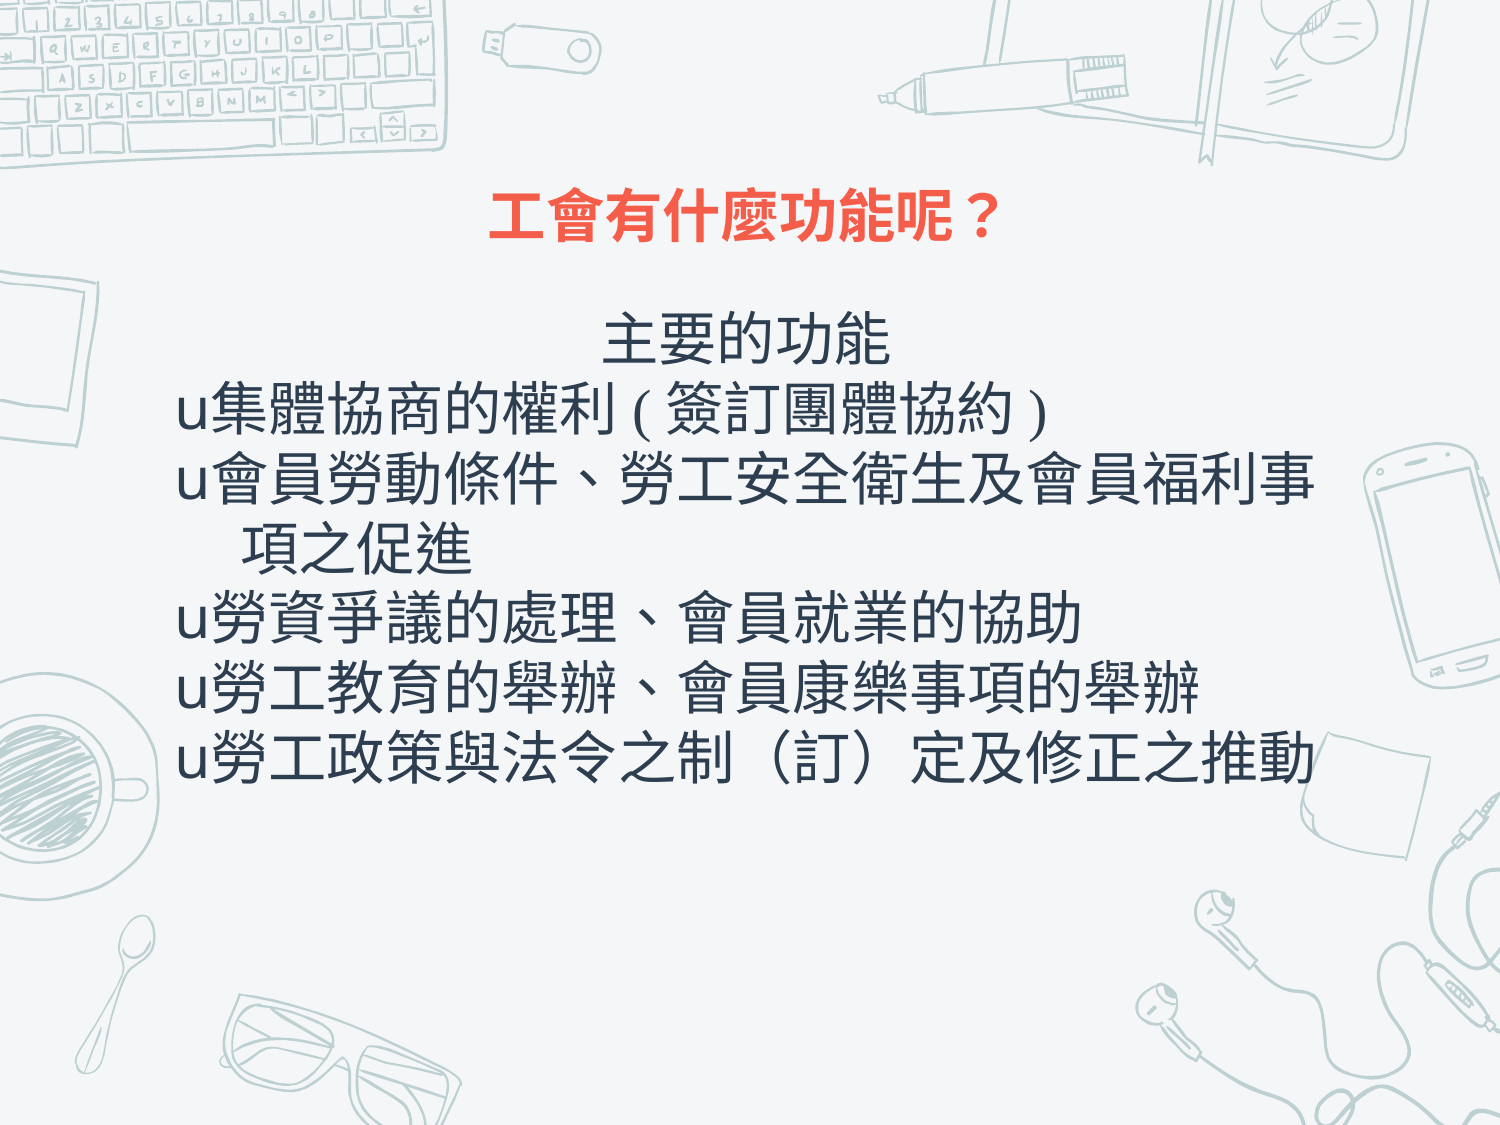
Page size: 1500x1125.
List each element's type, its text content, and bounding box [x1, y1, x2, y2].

list 主要的功能 集體協商的權利(簽訂團體協約) 會員勞動條件、勞工安全衛生及會員福利事 項之促進 勞資爭議的處理、會員就業的協助 勞工教育的舉辦、會員康樂事項的舉辦 勞工政策與法令之制（訂）定及修正之推動 [159, 287, 1388, 1053]
title 工會有什麼功能呢？ [185, 136, 1315, 264]
